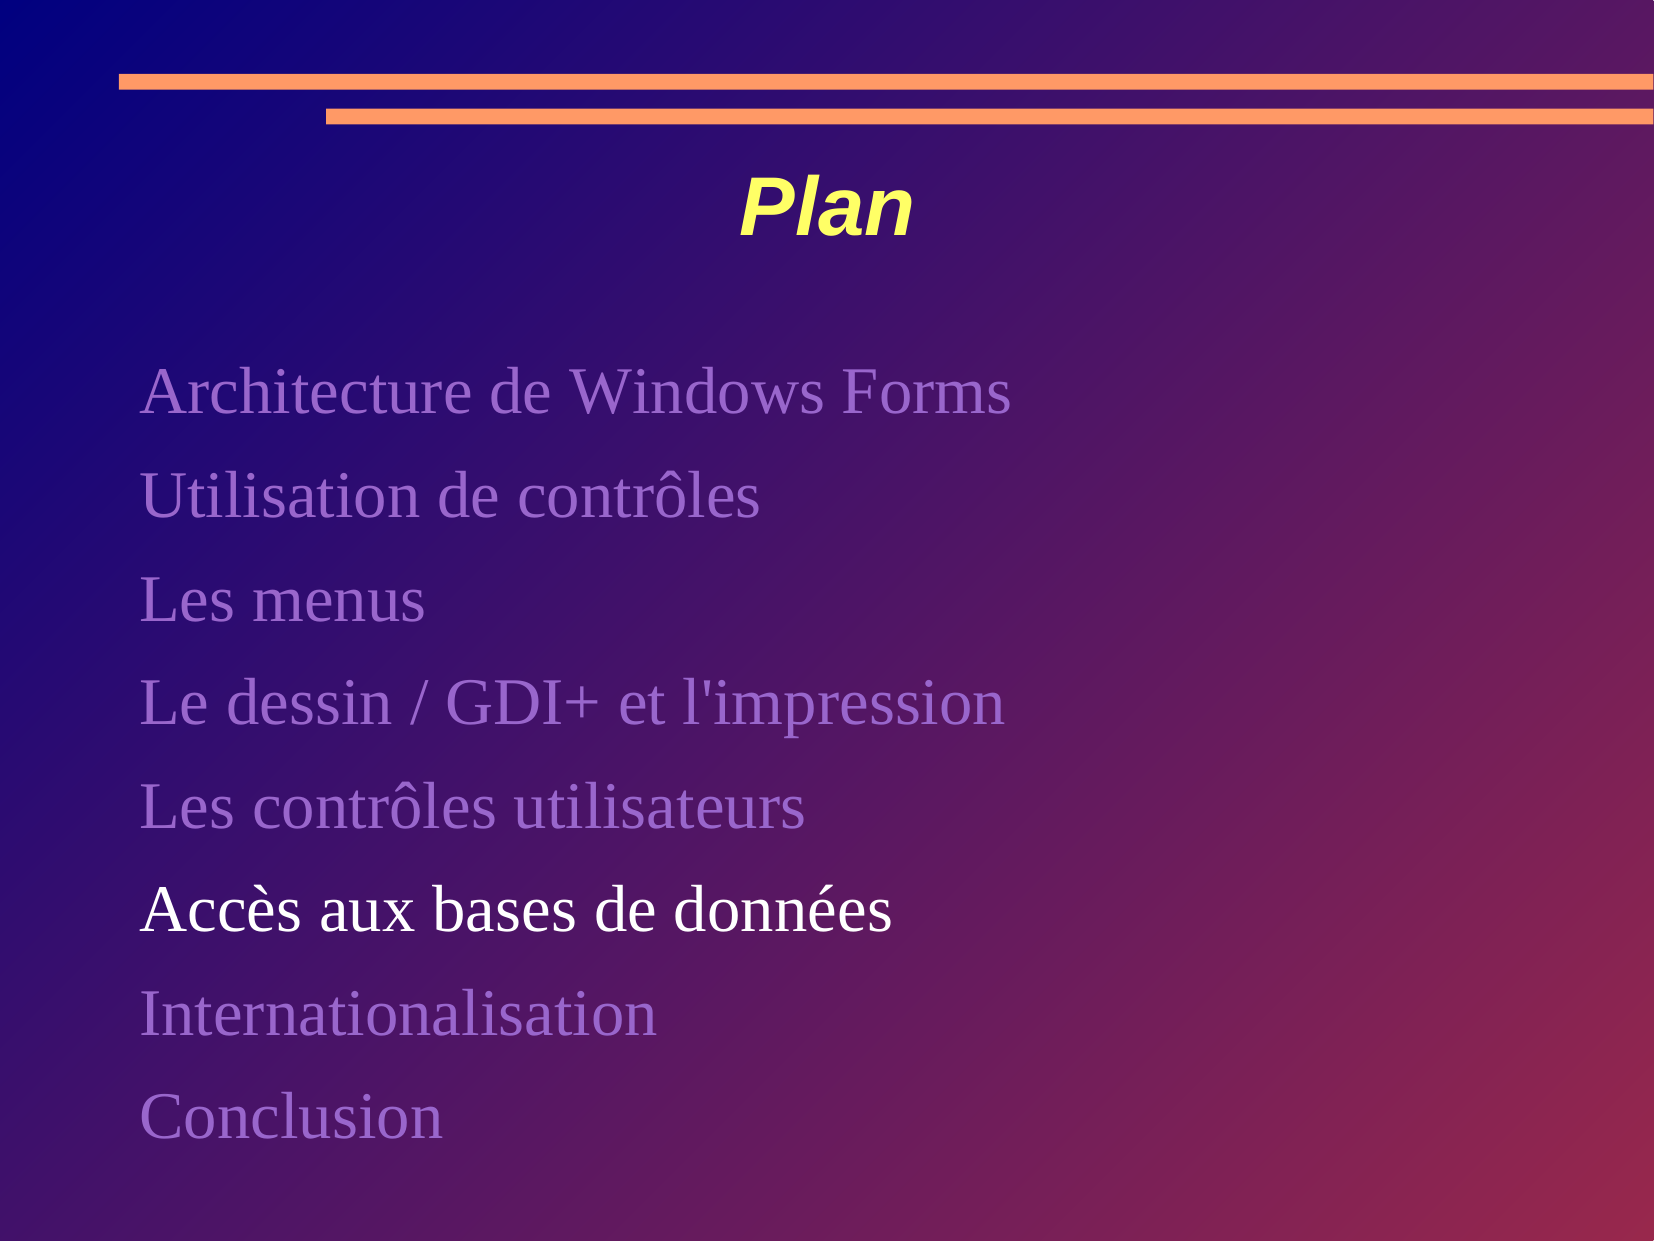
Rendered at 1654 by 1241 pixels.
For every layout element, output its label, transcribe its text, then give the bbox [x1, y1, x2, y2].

list Architecture de Windows Forms Utilisation de contrôles Les menus Le dessin / GDI+ et l'impression Les contrôles utilisateurs Accès aux bases de données Internationalisation Conclusion [121, 354, 1534, 1154]
title Plan [121, 102, 1534, 311]
